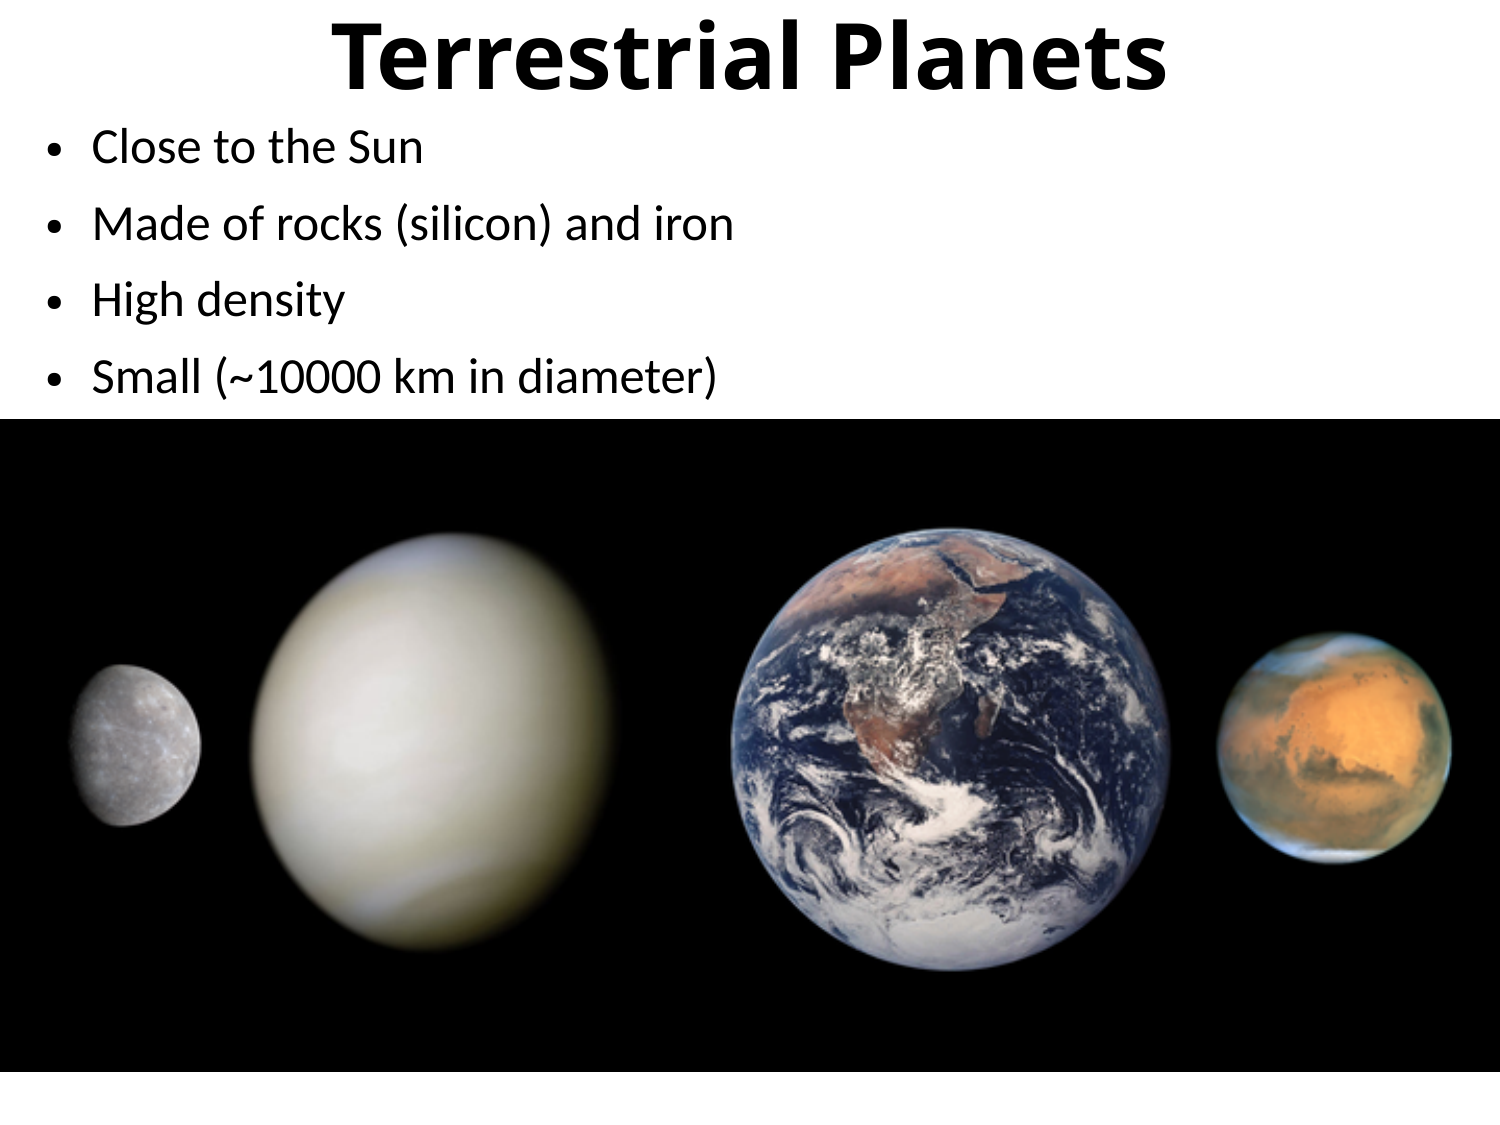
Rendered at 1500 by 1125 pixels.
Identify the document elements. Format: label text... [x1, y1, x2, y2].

title Terrestrial Planets [30, 9, 1471, 126]
picture [0, 419, 1500, 1072]
list Close to the Sun Made of rocks (silicon) and iron High density Small (~10000 km in diameter) [30, 126, 1471, 409]
